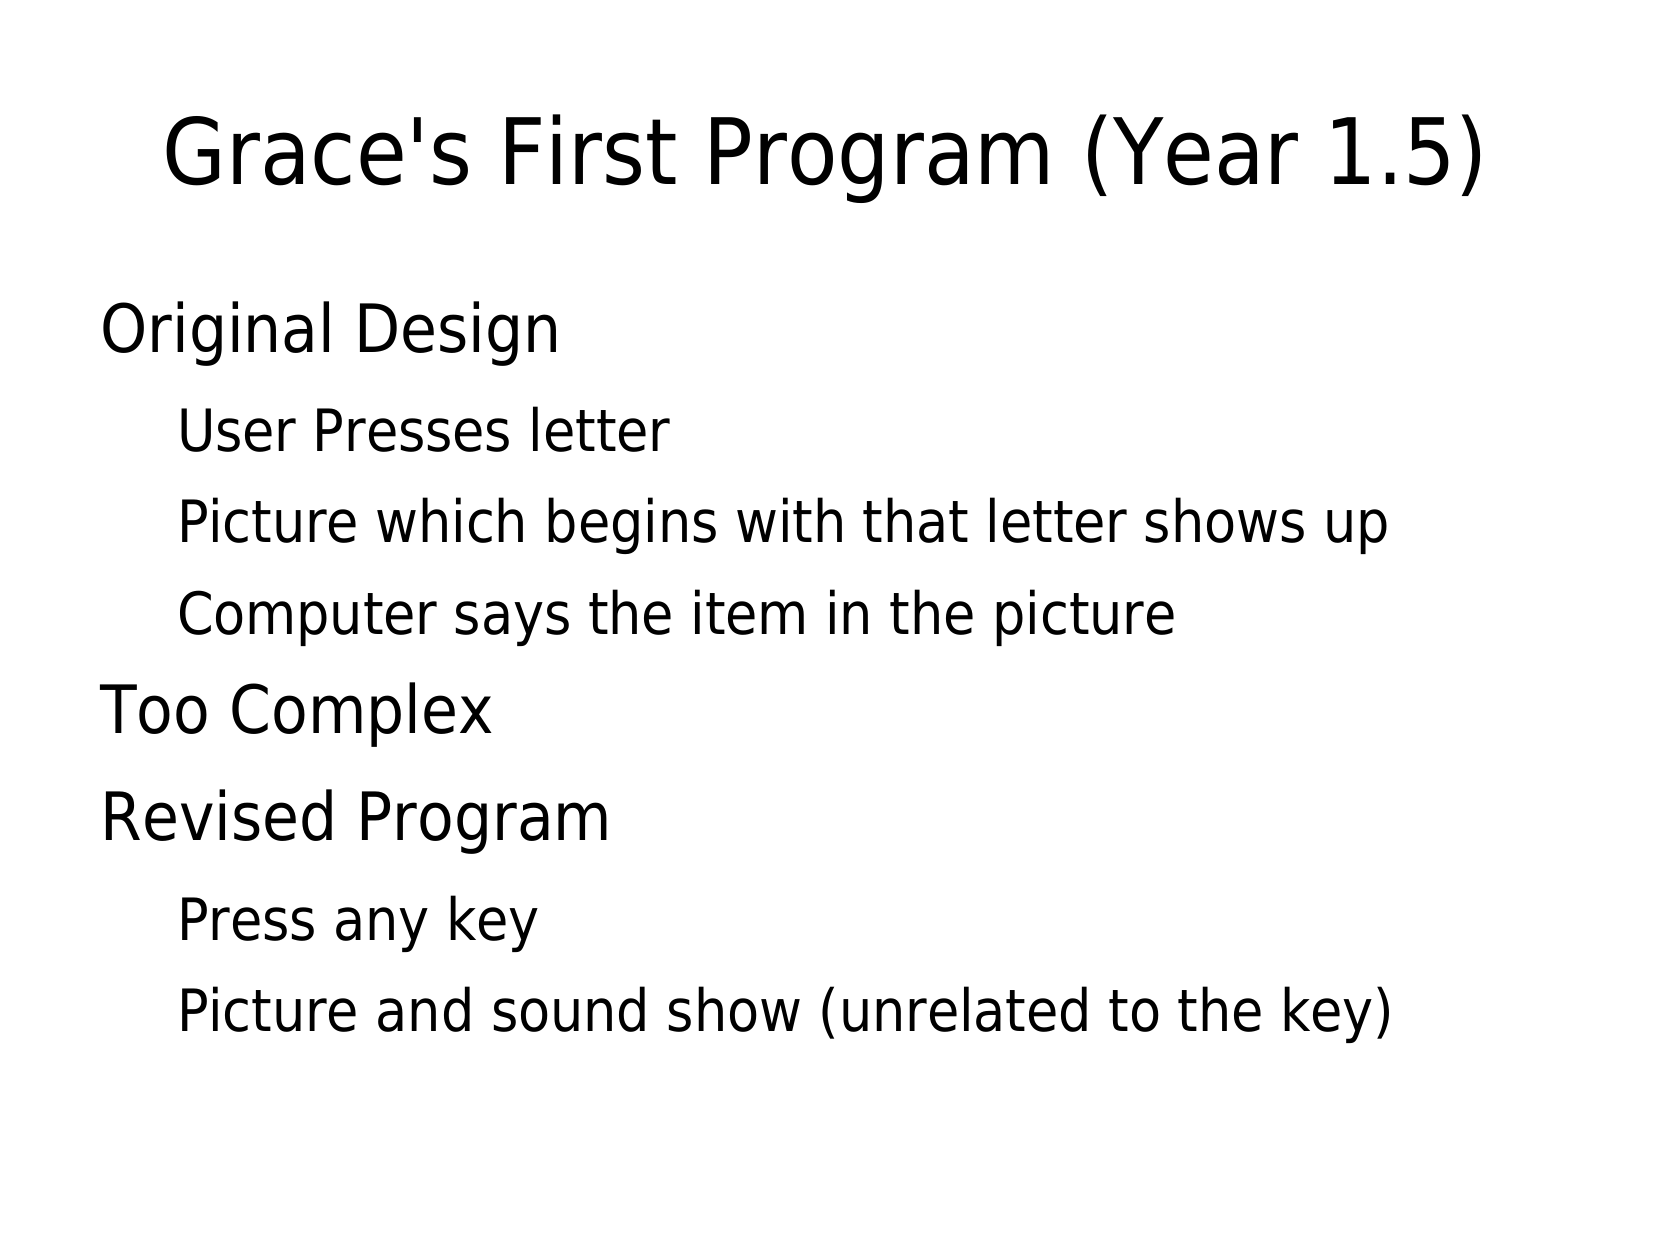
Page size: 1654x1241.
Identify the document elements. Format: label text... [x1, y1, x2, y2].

list Original Design User Presses letter Picture which begins with that letter shows up Computer says the item in the picture Too Complex Revised Program Press any key Picture and sound show (unrelated to the key) [82, 290, 1571, 1109]
title Grace's First Program (Year 1.5) [82, 49, 1571, 257]
